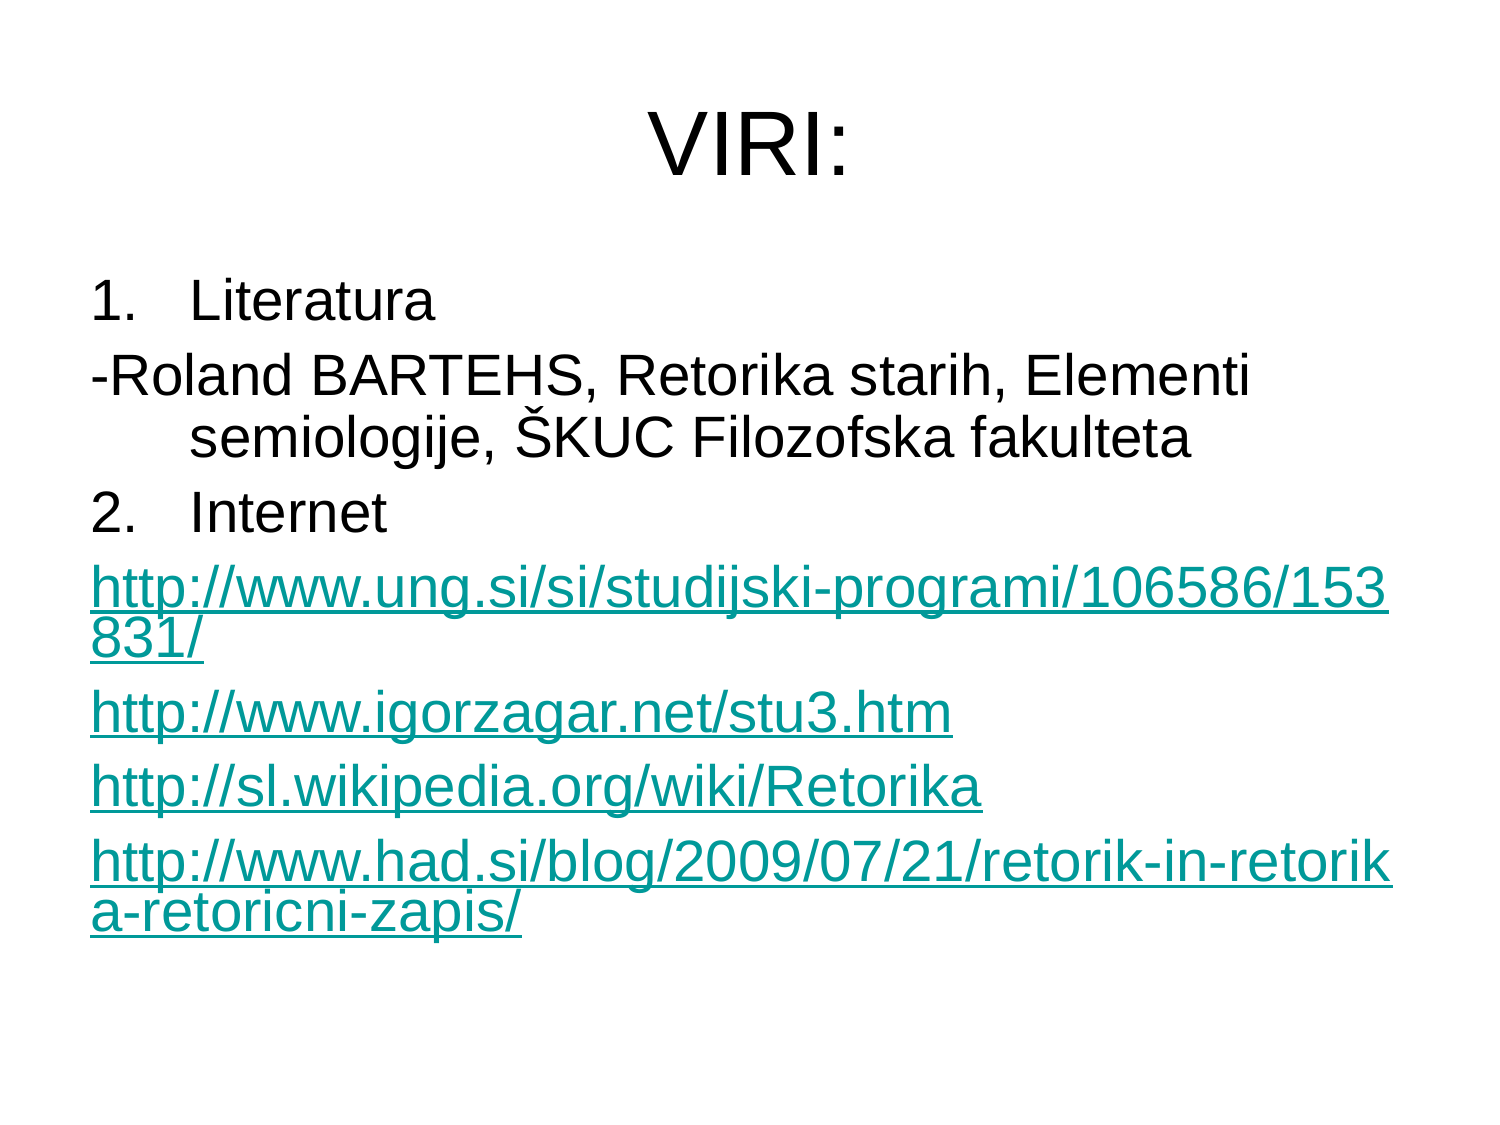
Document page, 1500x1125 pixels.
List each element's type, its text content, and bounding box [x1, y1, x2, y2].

list Literatura -Roland BARTEHS, Retorika starih, Elementi semiologije, ŠKUC Filozofska fakulteta Internet http://www.ung.si/si/studijski-programi/106586/153831/ http://www.igorzagar.net/stu3.htm http://sl.wikipedia.org/wiki/Retorika http://www.had.si/blog/2009/07/21/retorik-in-retorika-retoricni-zapis/ [75, 262, 1425, 1005]
title VIRI: [75, 45, 1425, 233]
